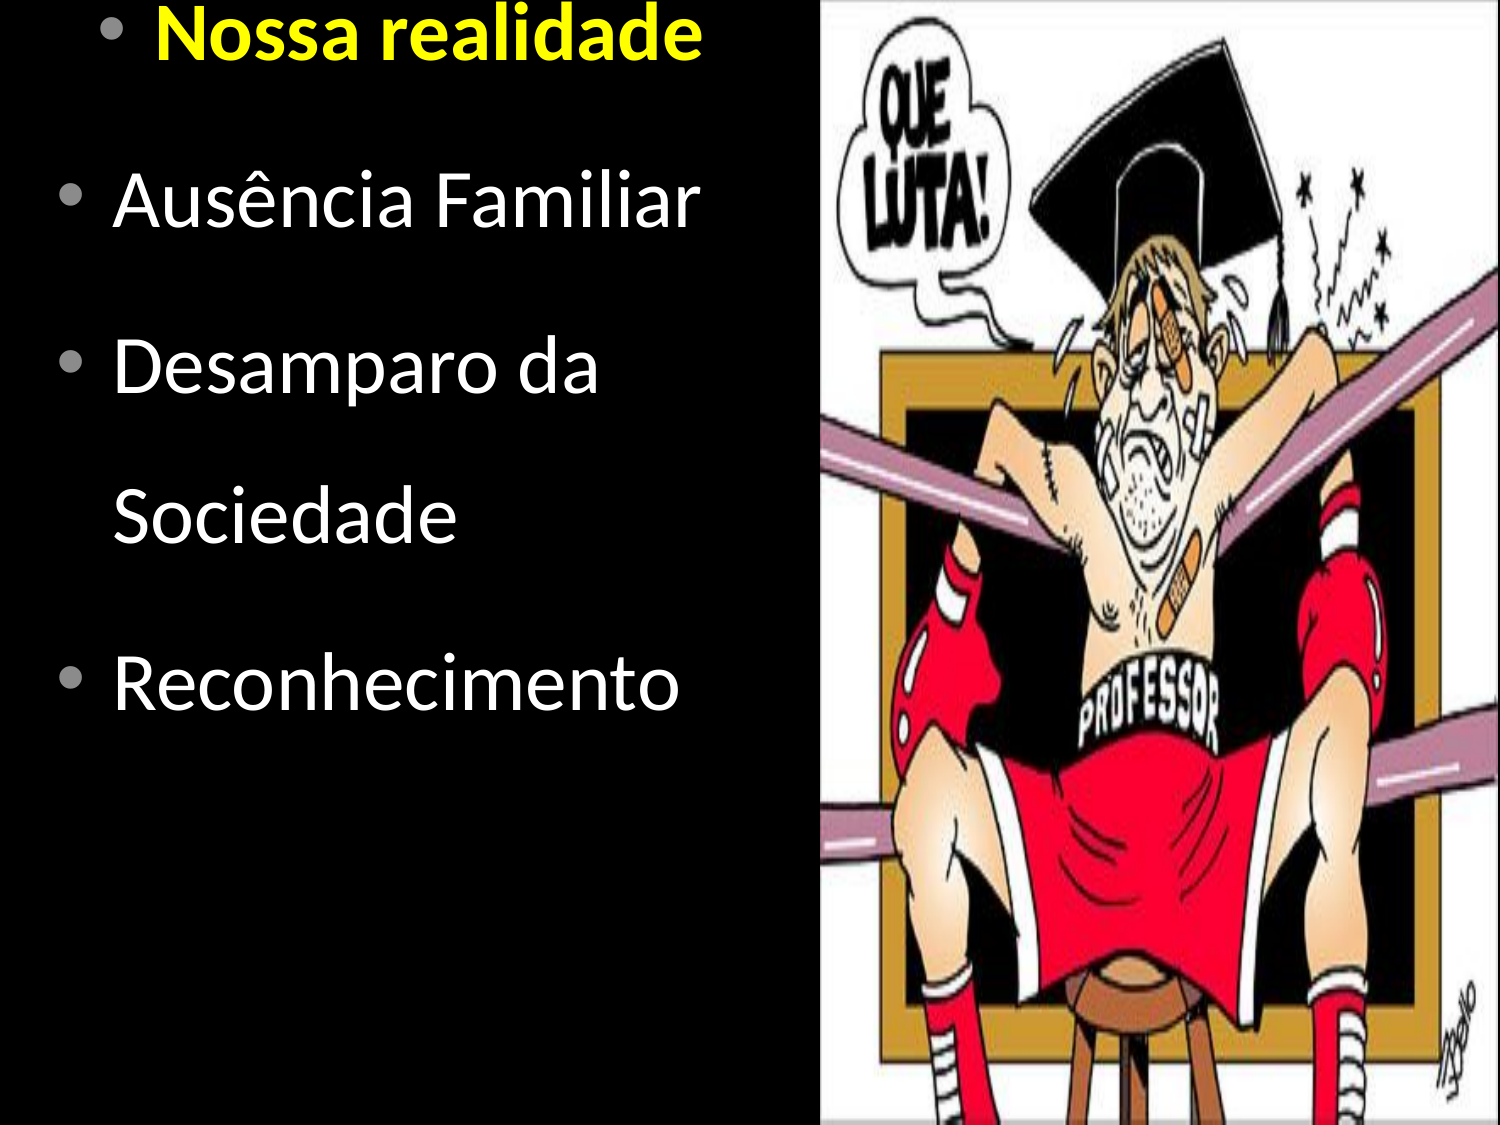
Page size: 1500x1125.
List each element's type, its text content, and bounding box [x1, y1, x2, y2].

picture [820, 0, 1498, 1125]
list Nossa realidade Ausência Familiar Desamparo da Sociedade Reconhecimento [41, 42, 762, 1024]
